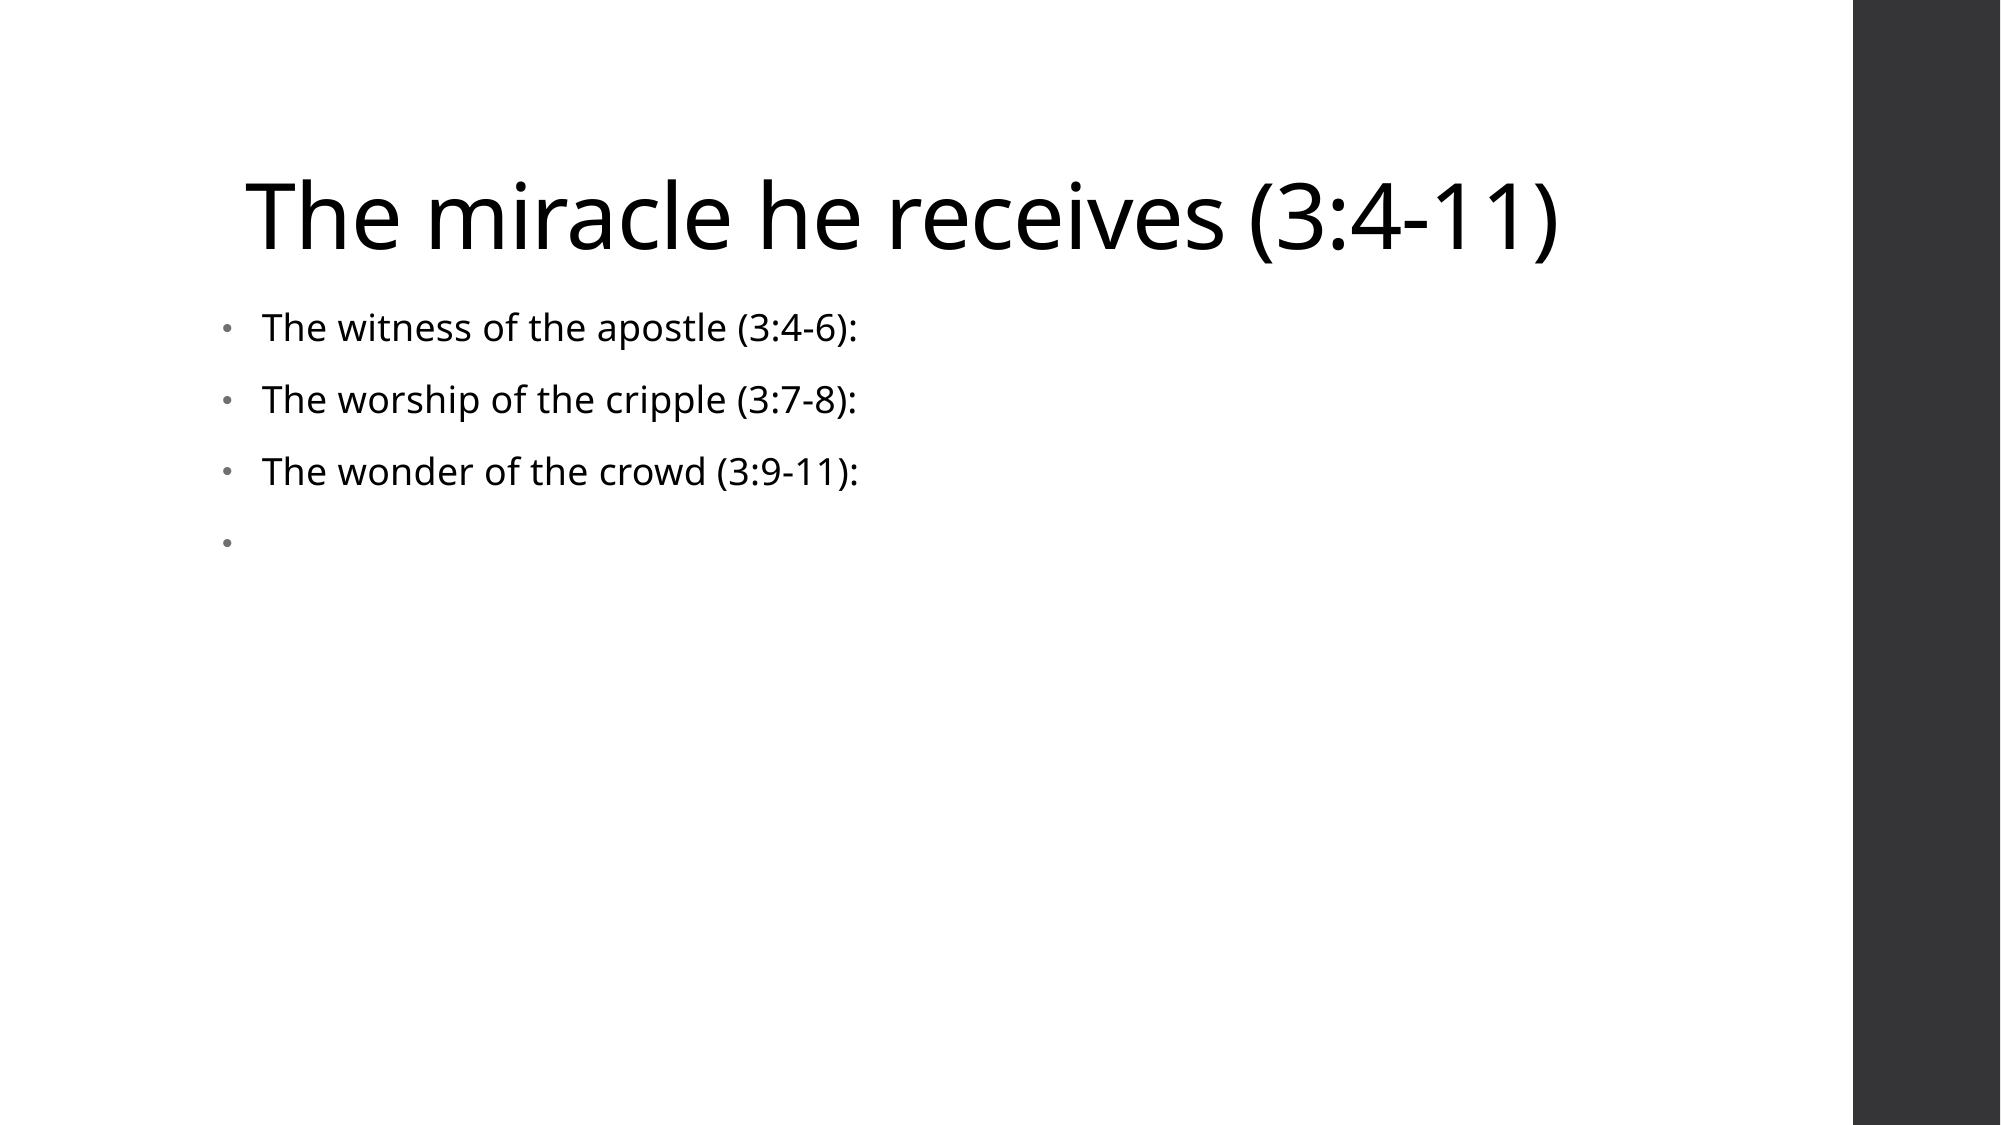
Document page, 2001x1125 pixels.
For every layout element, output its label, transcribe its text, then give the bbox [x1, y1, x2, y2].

list The witness of the apostle (3:4-6): The worship of the cripple (3:7-8): The wonder of the crowd (3:9-11): [206, 299, 1617, 1014]
title The miracle he receives (3:4-11) [206, 60, 1797, 278]
